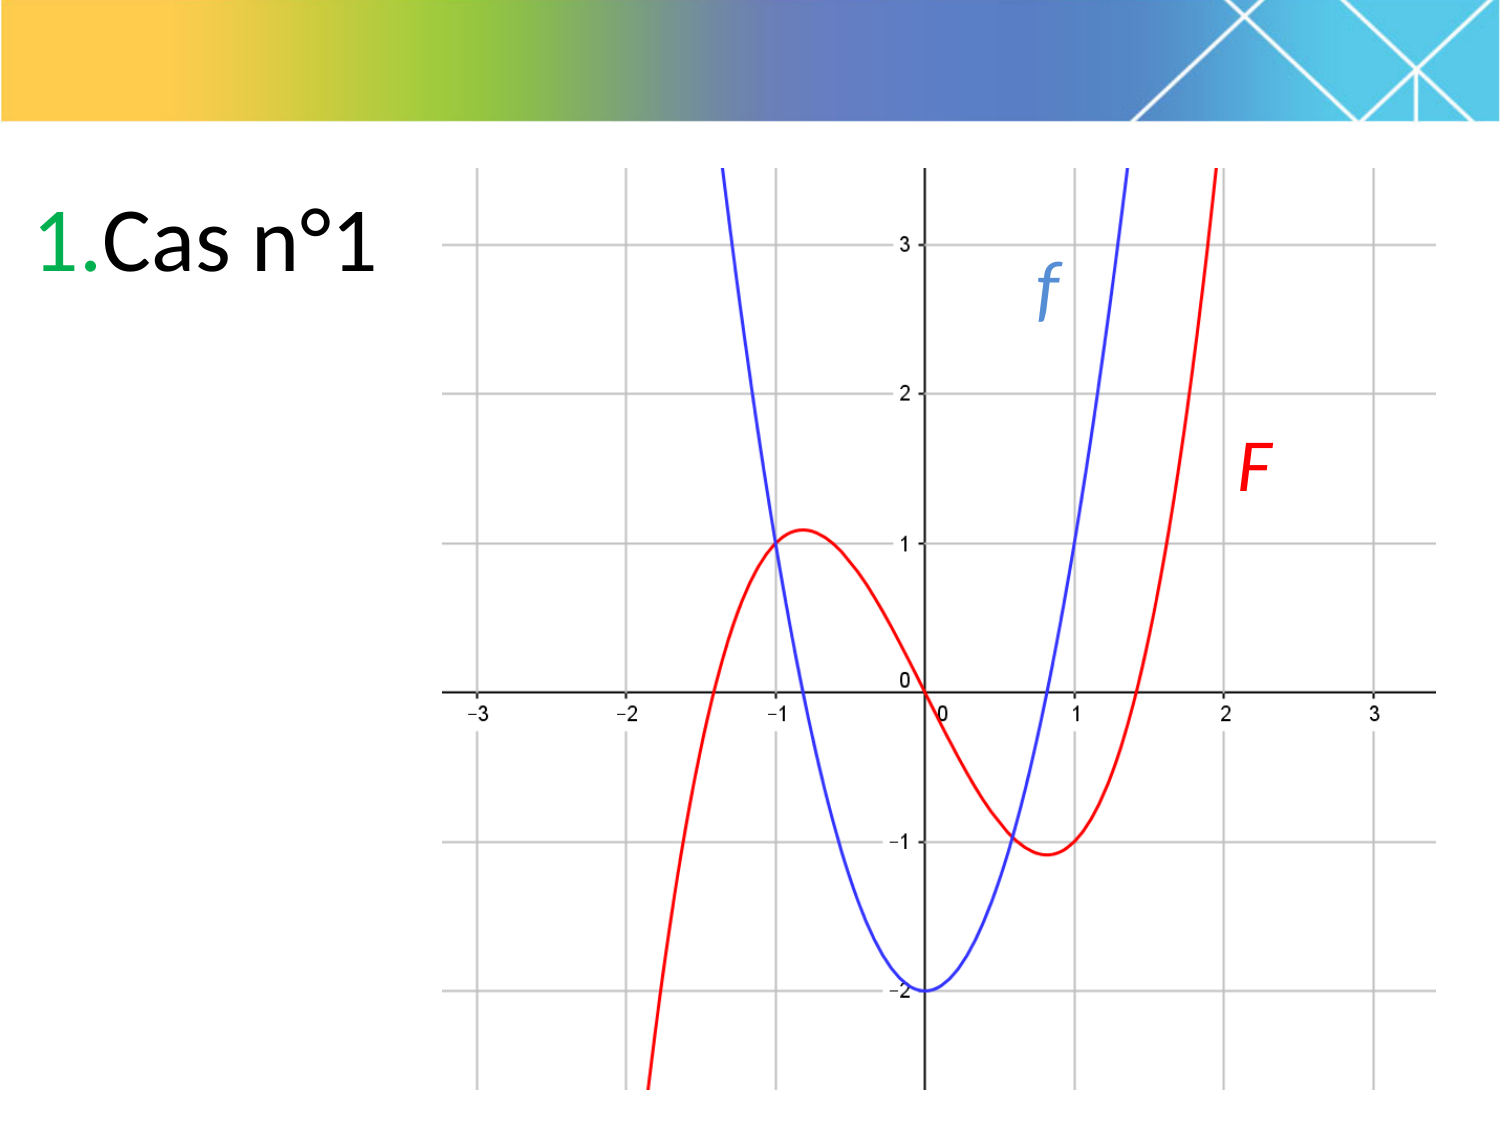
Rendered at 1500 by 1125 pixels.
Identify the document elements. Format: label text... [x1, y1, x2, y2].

text_box f [1021, 231, 1140, 337]
title Cas n°1 [17, 163, 1471, 305]
text_box F [1222, 408, 1329, 515]
picture [442, 168, 1436, 1090]
